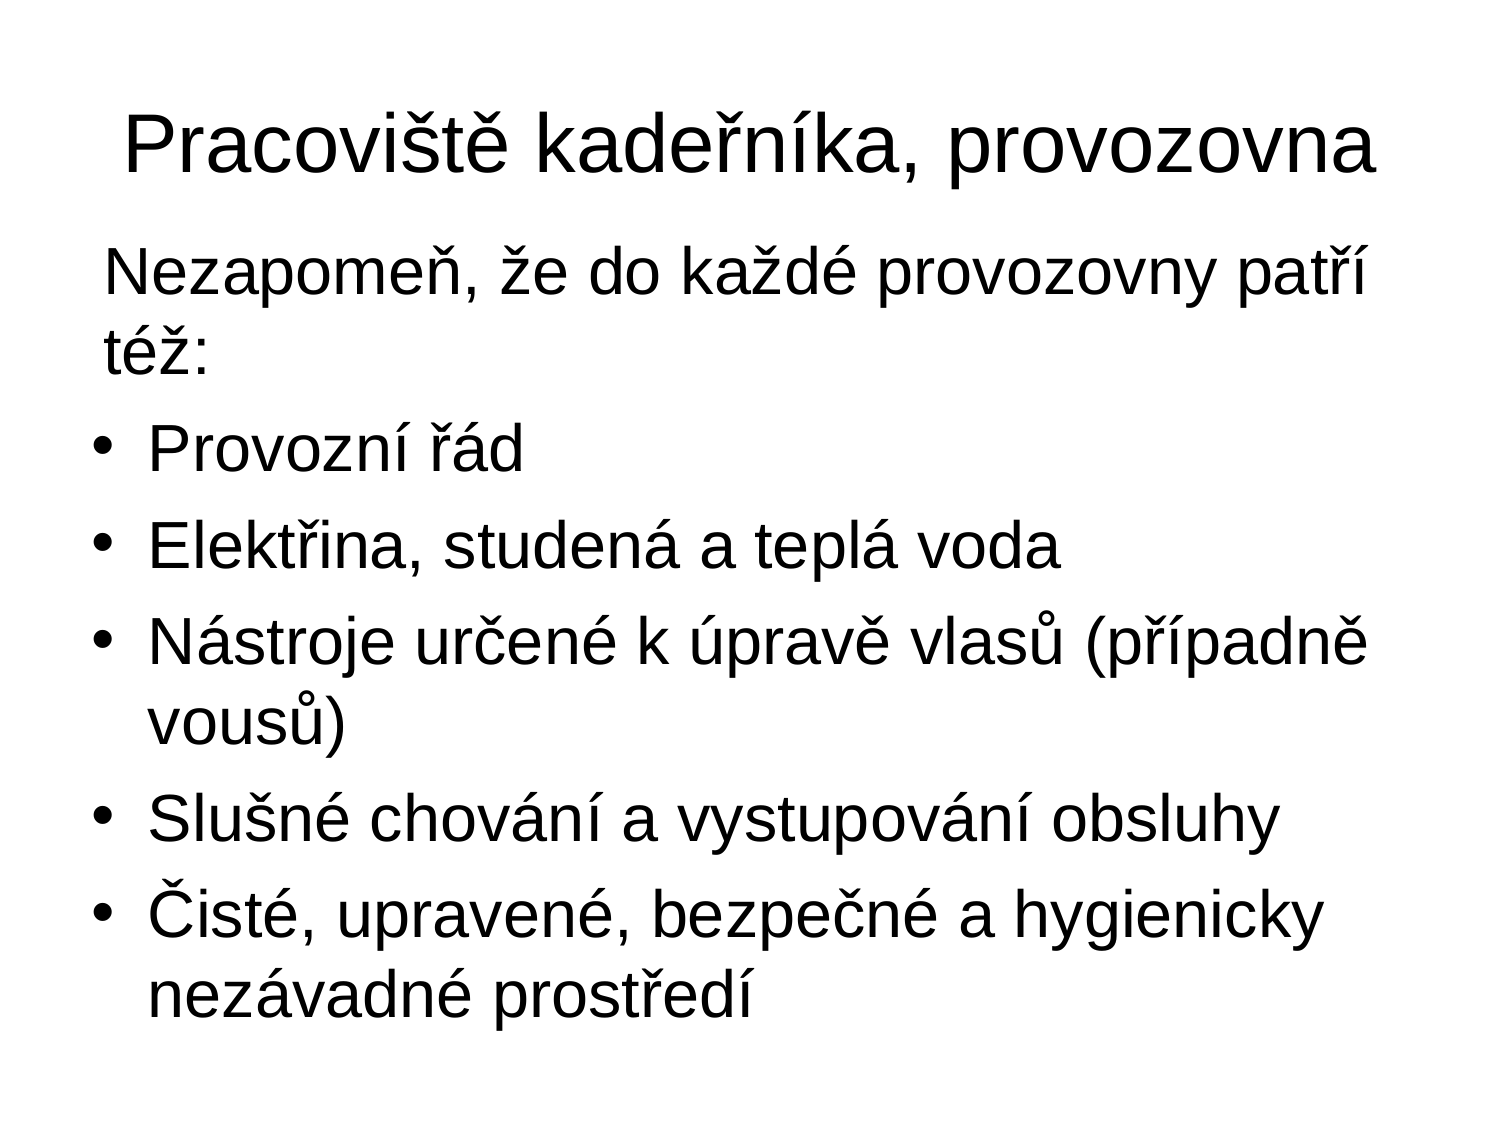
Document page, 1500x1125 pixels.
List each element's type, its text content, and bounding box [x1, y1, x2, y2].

title Pracoviště kadeřníka, provozovna [75, 45, 1426, 233]
list Provozní řád Elektřina, studená a teplá voda Nástroje určené k úpravě vlasů (případně vousů) Slušné chování a vystupování obsluhy Čisté, upravené, bezpečné a hygienicky nezávadné prostředí [76, 397, 1427, 1059]
text_box Nezapomeň, že do každé provozovny patří též: [88, 219, 1412, 396]
